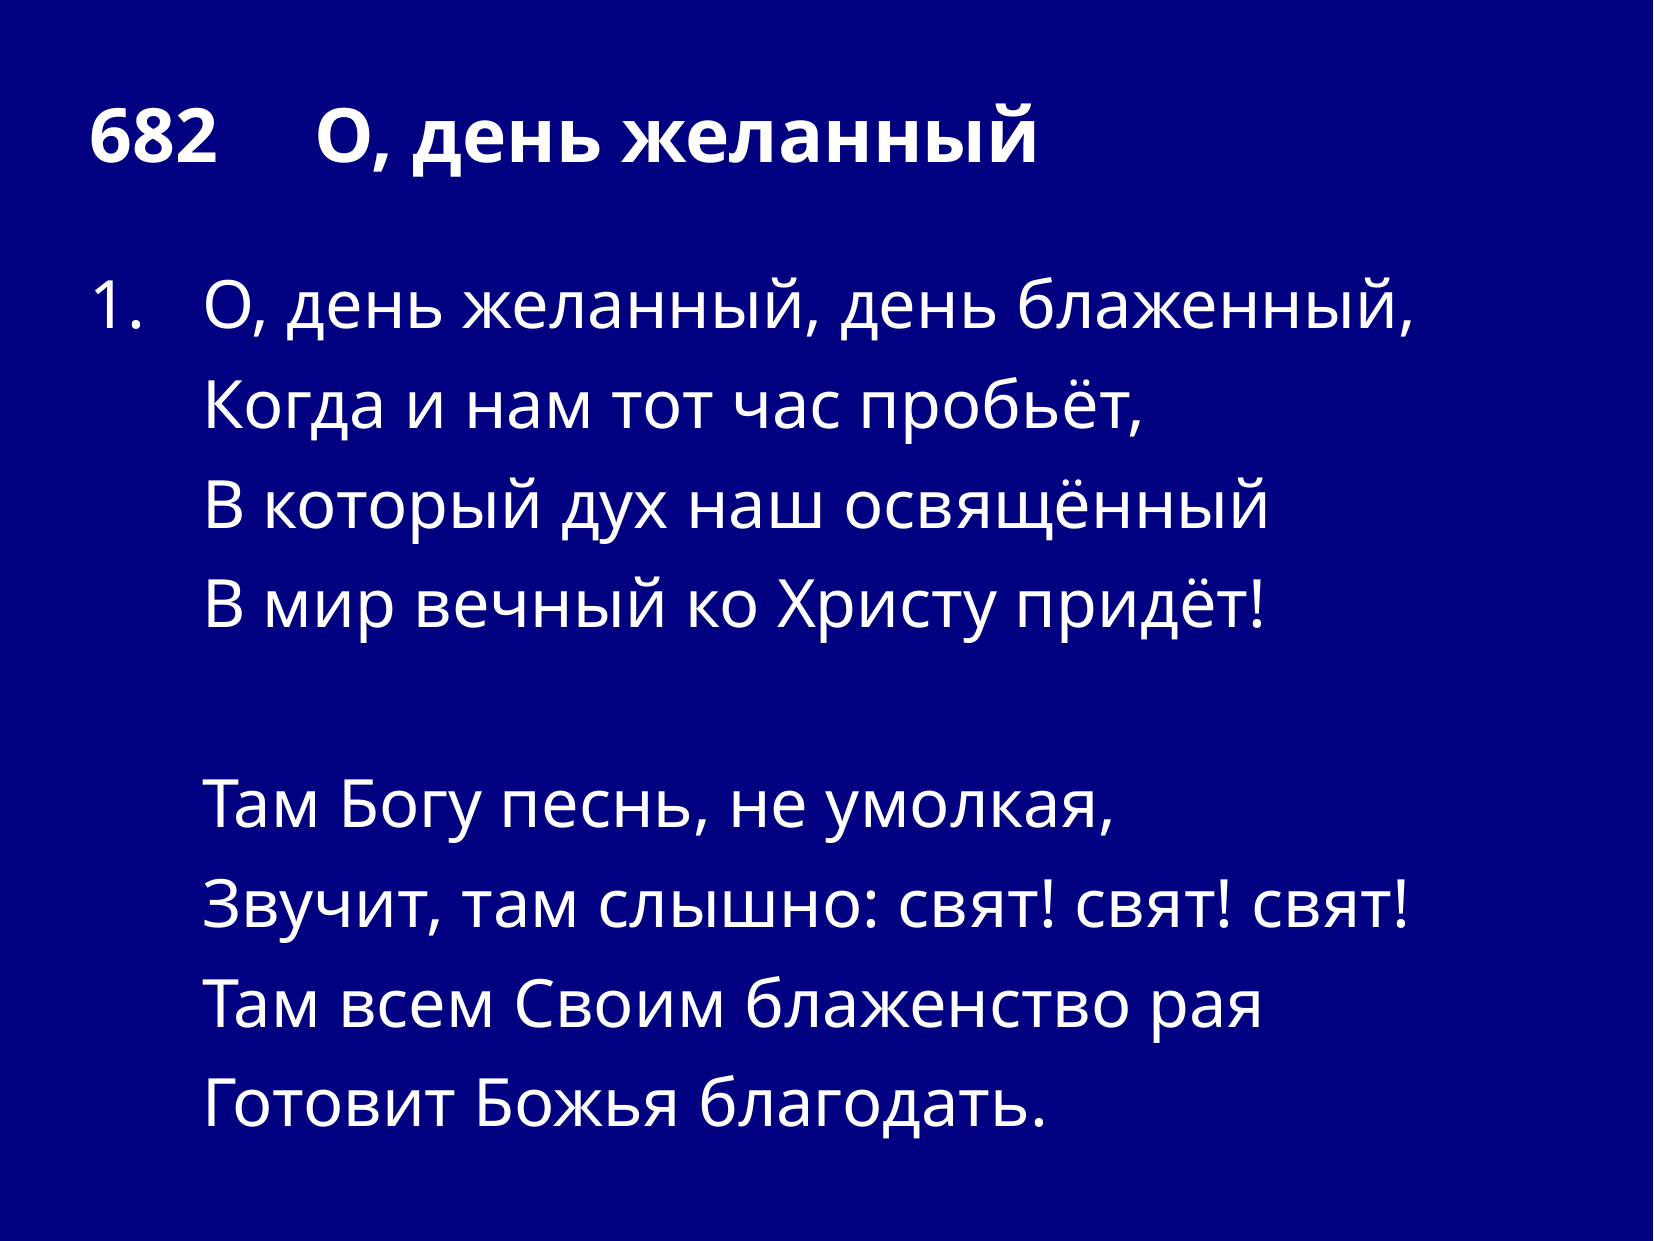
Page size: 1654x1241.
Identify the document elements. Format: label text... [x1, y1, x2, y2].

text_box 682 О, день желанный [75, 75, 1576, 188]
text_box 1. О, день желанный, день блаженный, Когда и нам тот час пробьёт, В который дух наш освящённый В мир вечный ко Христу придёт! Там Богу песнь, не умолкая, Звучит, там слышно: свят! свят! свят! Там всем Своим блаженство рая Готовит Божья благодать. [75, 188, 1576, 1163]
